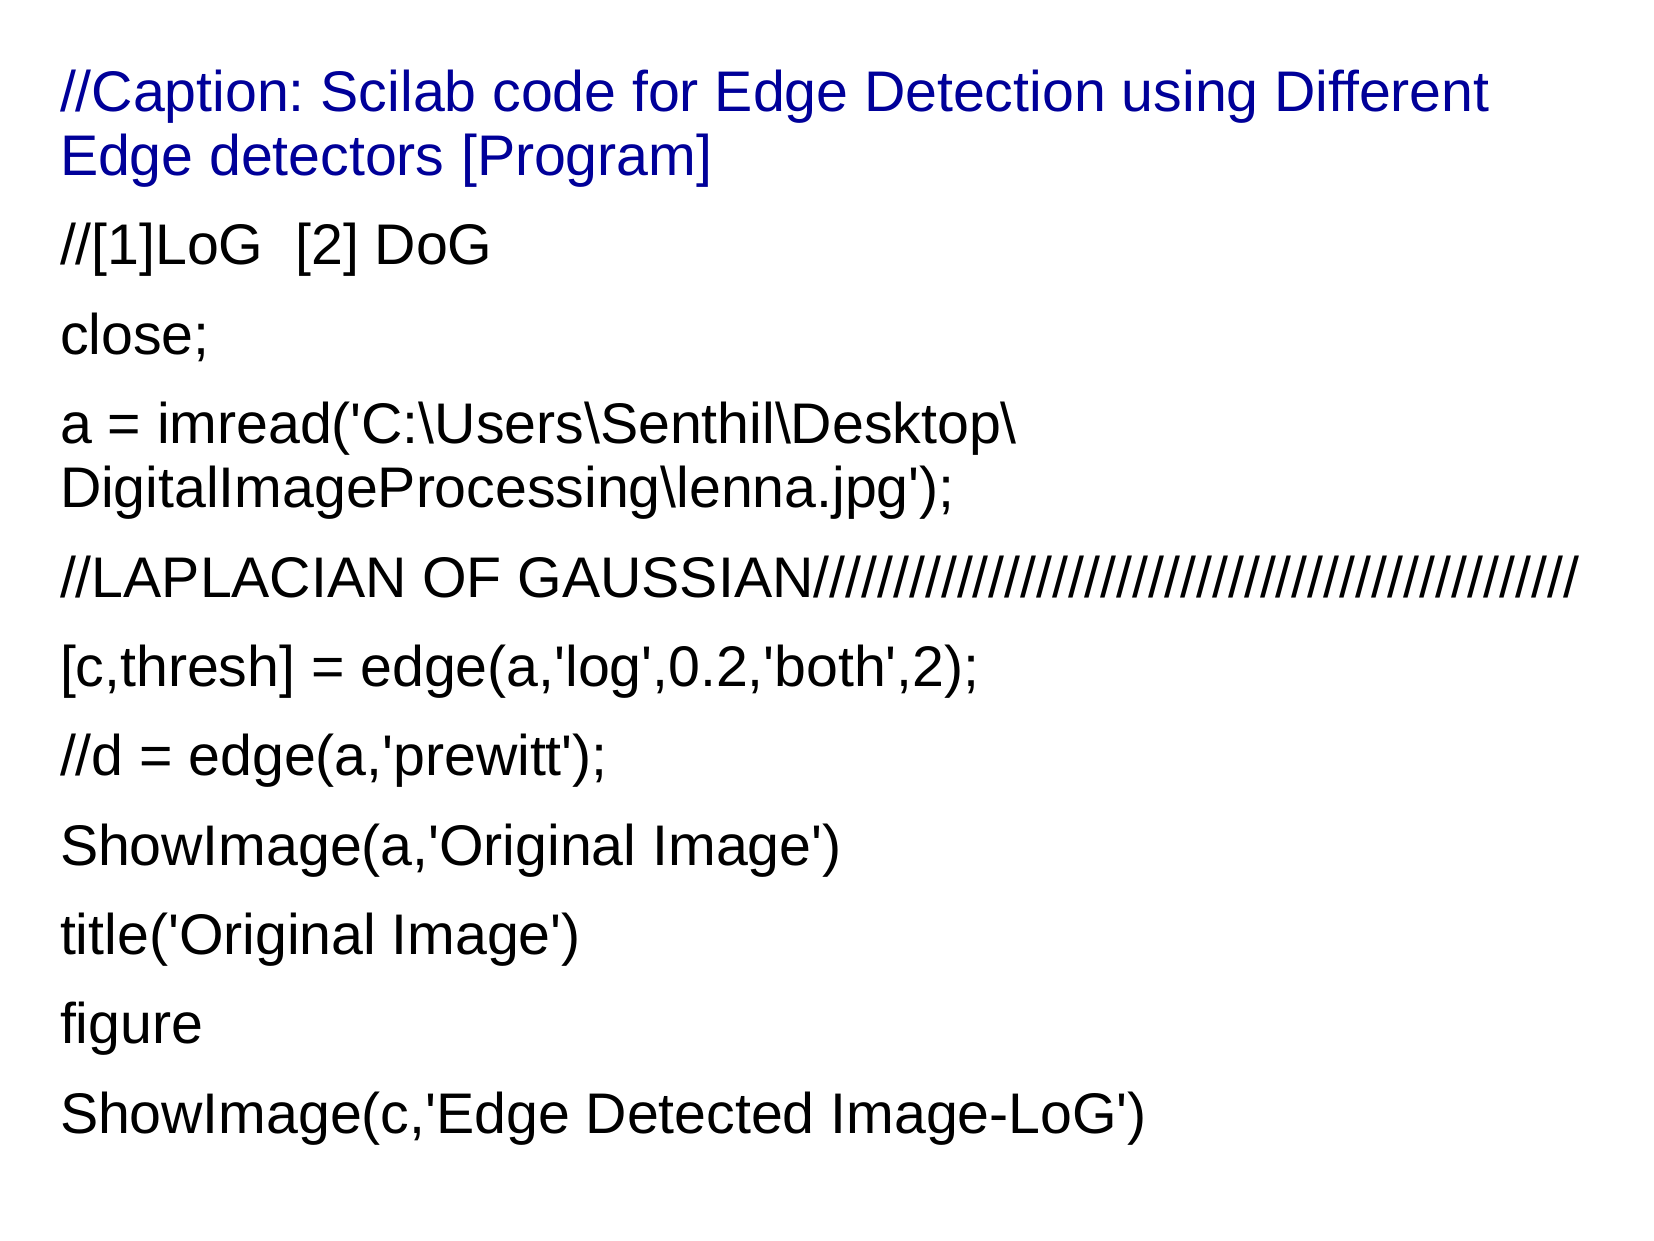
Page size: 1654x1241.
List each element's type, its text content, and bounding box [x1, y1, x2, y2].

list //Caption: Scilab code for Edge Detection using Different Edge detectors [Program] //[1]LoG [2] DoG close; a = imread('C:\Users\Senthil\Desktop\DigitalImageProcessing\lenna.jpg'); //LAPLACIAN OF GAUSSIAN//////////////////////////////////////////////// [c,thresh] = edge(a,'log',0.2,'both',2); //d = edge(a,'prewitt'); ShowImage(a,'Original Image') title('Original Image') figure ShowImage(c,'Edge Detected Image-LoG') [60, 60, 1606, 1171]
